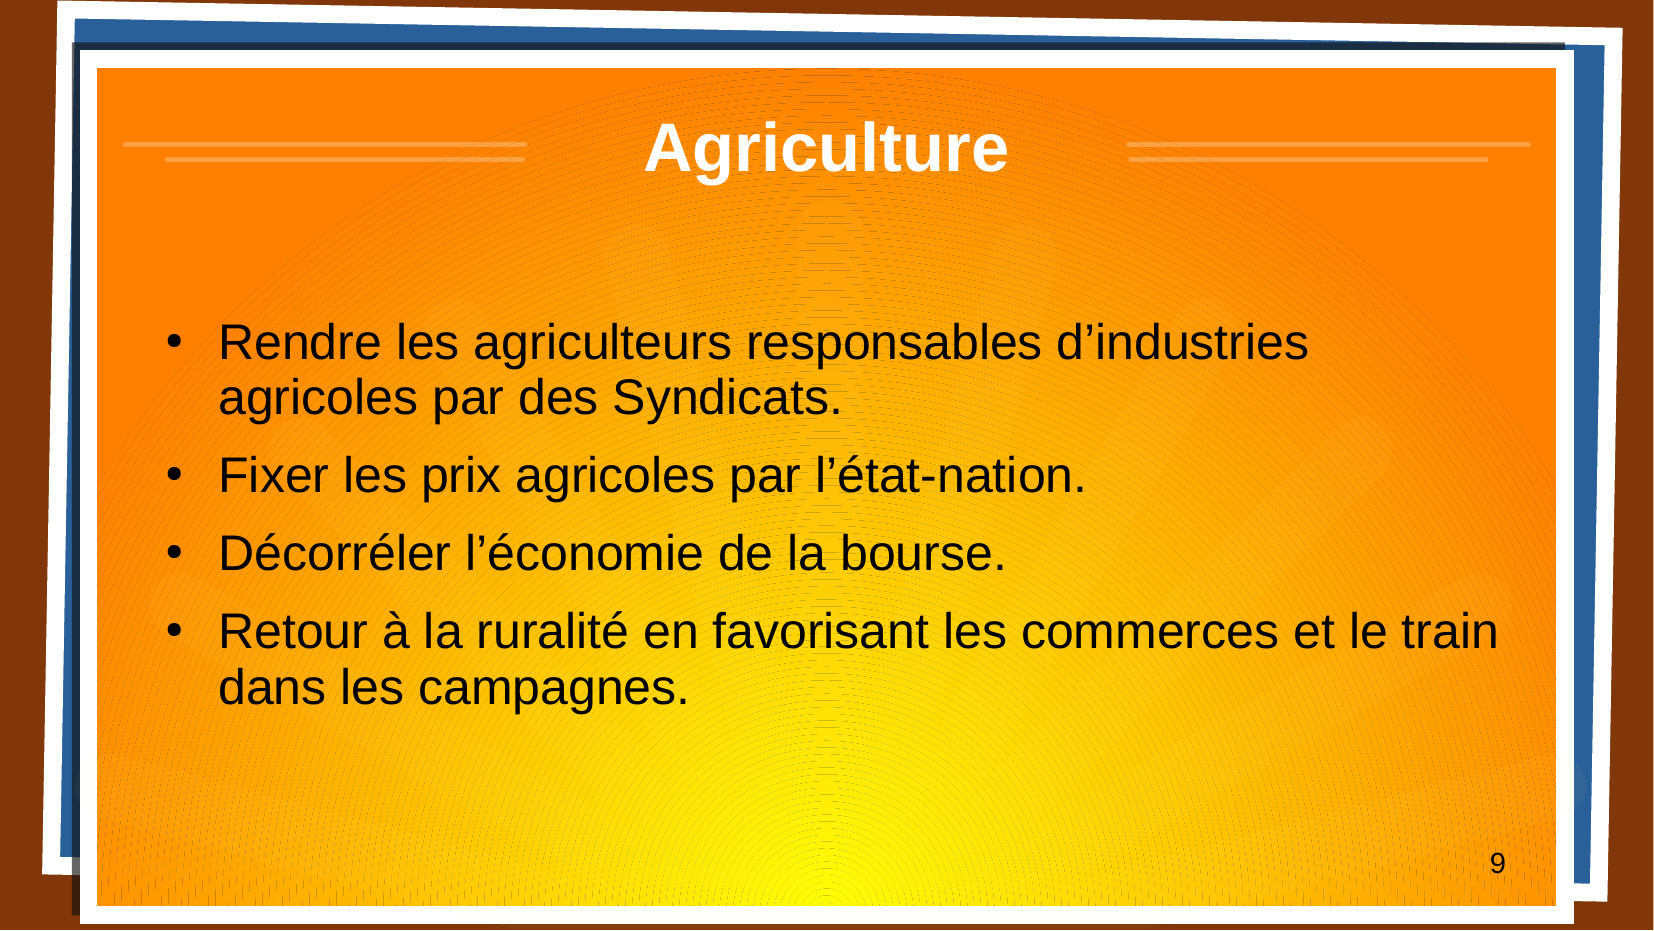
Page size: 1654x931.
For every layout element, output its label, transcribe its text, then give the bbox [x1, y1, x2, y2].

list Rendre les agriculteurs responsables d’industries agricoles par des Syndicats. Fixer les prix agricoles par l’état-nation. Décorréler l’économie de la bourse. Retour à la ruralité en favorisant les commerces et le train dans les campagnes. [147, 236, 1506, 827]
title Agriculture [531, 73, 1123, 222]
